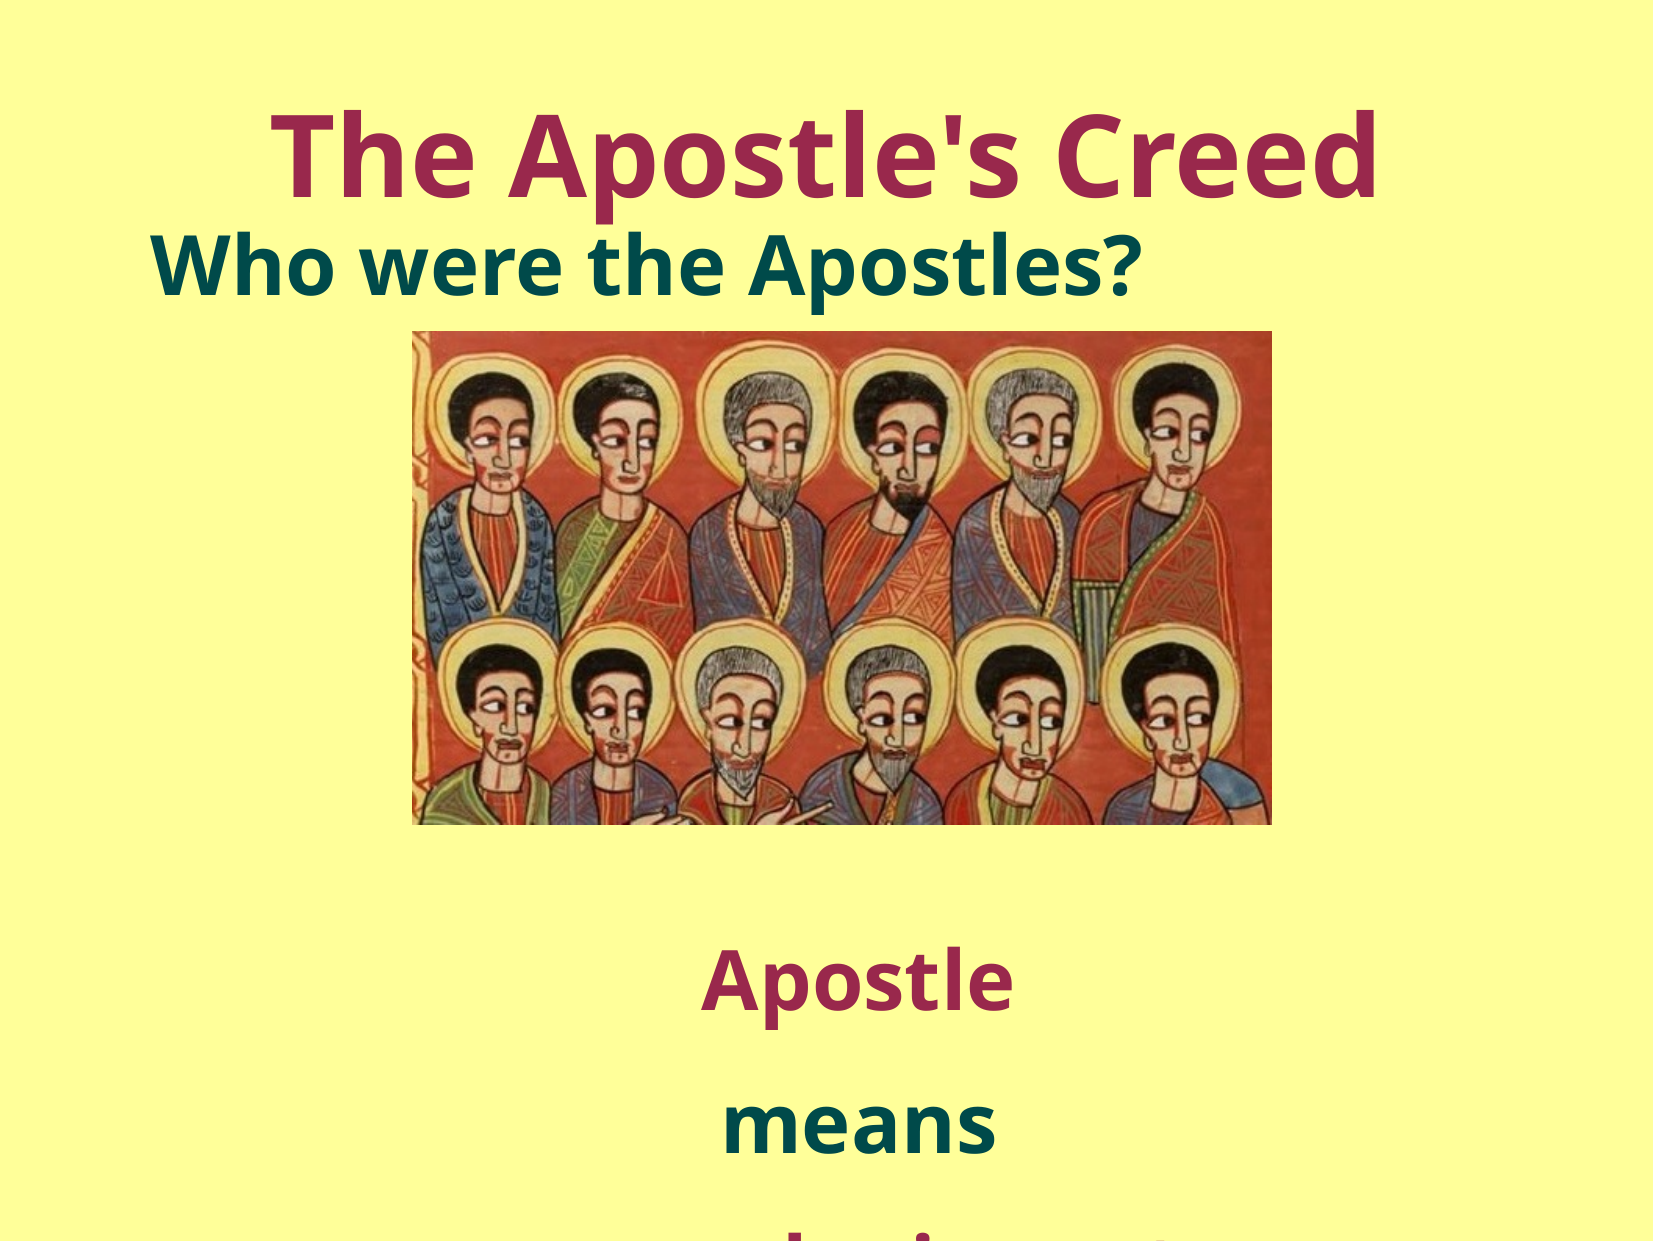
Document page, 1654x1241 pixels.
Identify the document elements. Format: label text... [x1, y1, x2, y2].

picture [412, 331, 1272, 826]
list Who were the Apostles? Apostle means one who is sent. [79, 206, 1568, 1241]
title The Apostle's Creed [82, 49, 1571, 257]
